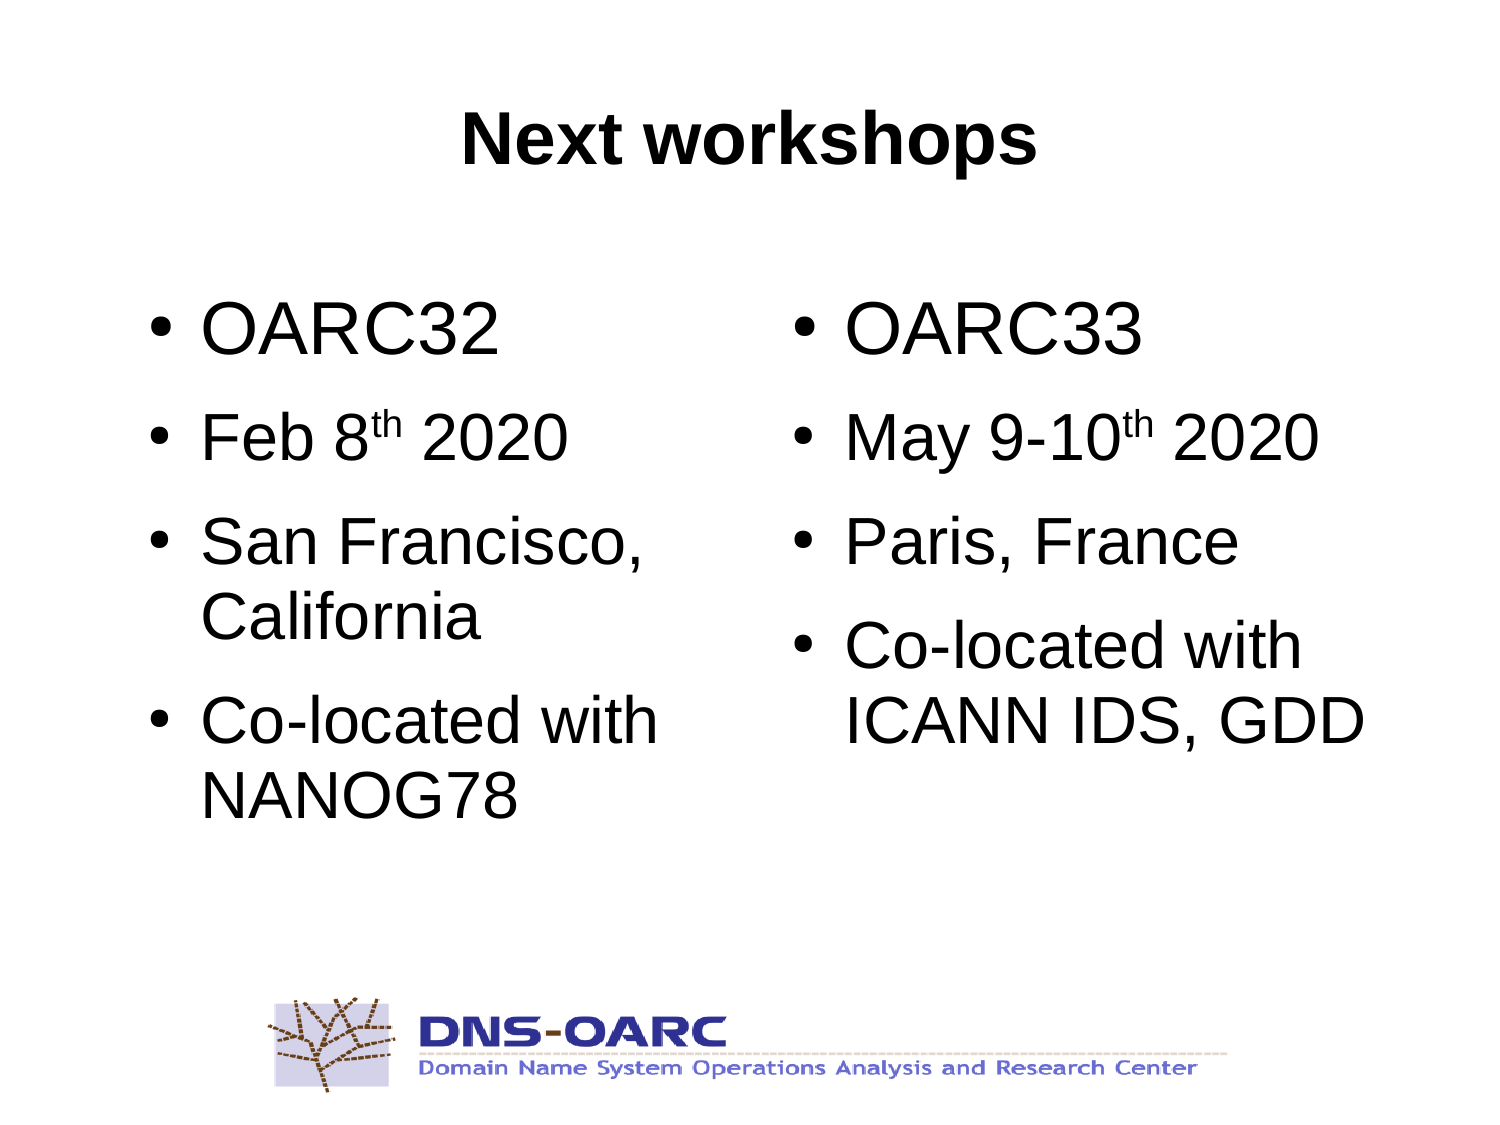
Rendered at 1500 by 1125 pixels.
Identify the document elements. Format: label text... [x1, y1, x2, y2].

picture [214, 991, 1259, 1099]
list OARC33 May 9-10th 2020 Paris, France Co-located with ICANN IDS, GDD [773, 286, 1439, 887]
title Next workshops [75, 44, 1425, 233]
list OARC32 Feb 8th 2020 San Francisco, California Co-located with NANOG78 [129, 286, 773, 887]
